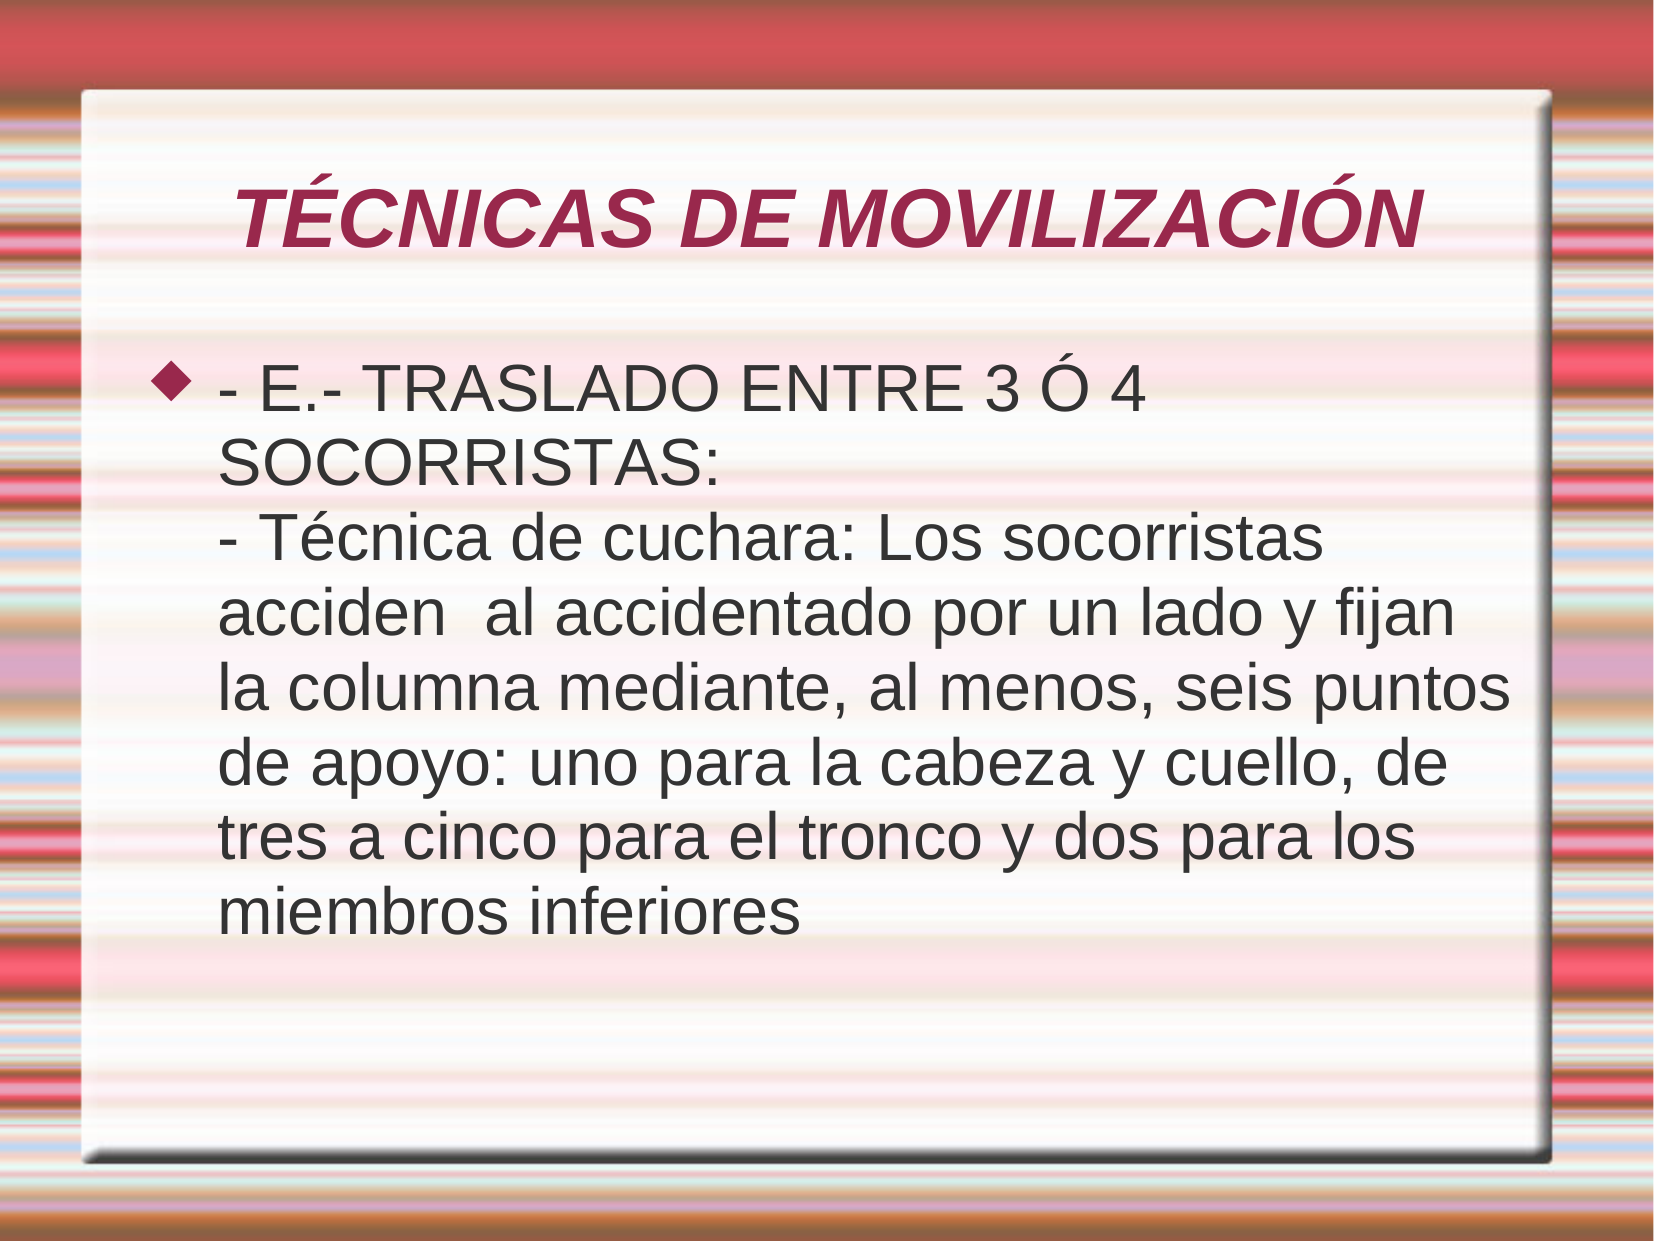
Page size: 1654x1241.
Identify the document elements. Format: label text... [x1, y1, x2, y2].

picture [0, 0, 1654, 1241]
title TÉCNICAS DE MOVILIZACIÓN [121, 114, 1534, 322]
list - E.- TRASLADO ENTRE 3 Ó 4 SOCORRISTAS: - Técnica de cuchara: Los socorristas acciden al accidentado por un lado y fijan la columna mediante, al menos, seis puntos de apoyo: uno para la cabeza y cuello, de tres a cinco para el tronco y dos para los miembros inferiores [134, 350, 1516, 1132]
